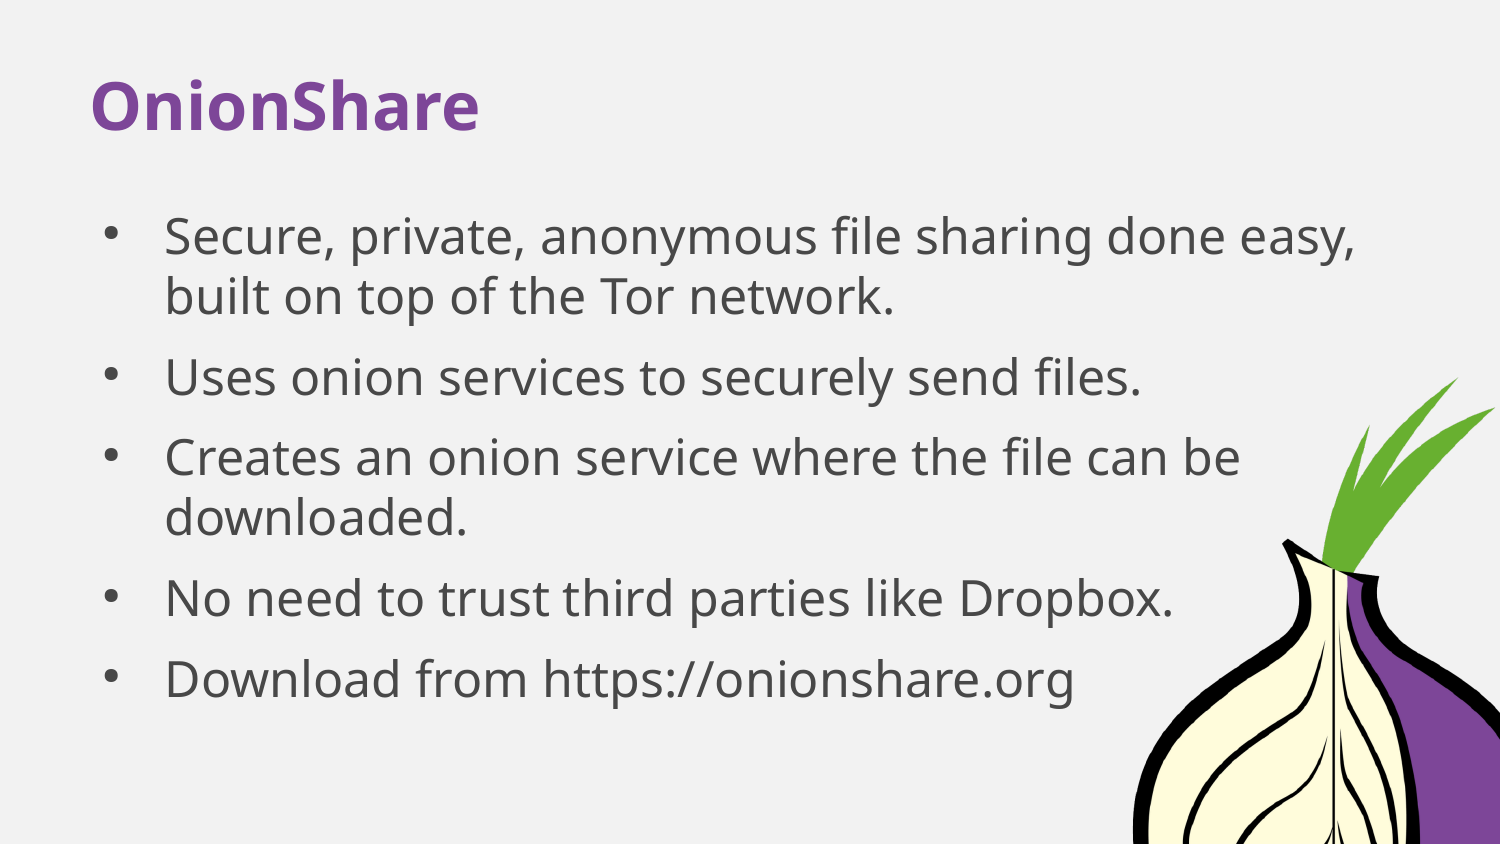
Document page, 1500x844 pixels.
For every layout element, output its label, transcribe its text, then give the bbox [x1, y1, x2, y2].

text_box OnionShare [75, 33, 1425, 174]
text_box Secure, private, anonymous file sharing done easy, built on top of the Tor network. Uses onion services to securely send files. Creates an onion service where the file can be downloaded. No need to trust third parties like Dropbox. Download from https://onionshare.org [75, 196, 1425, 754]
picture [1122, 377, 1500, 844]
